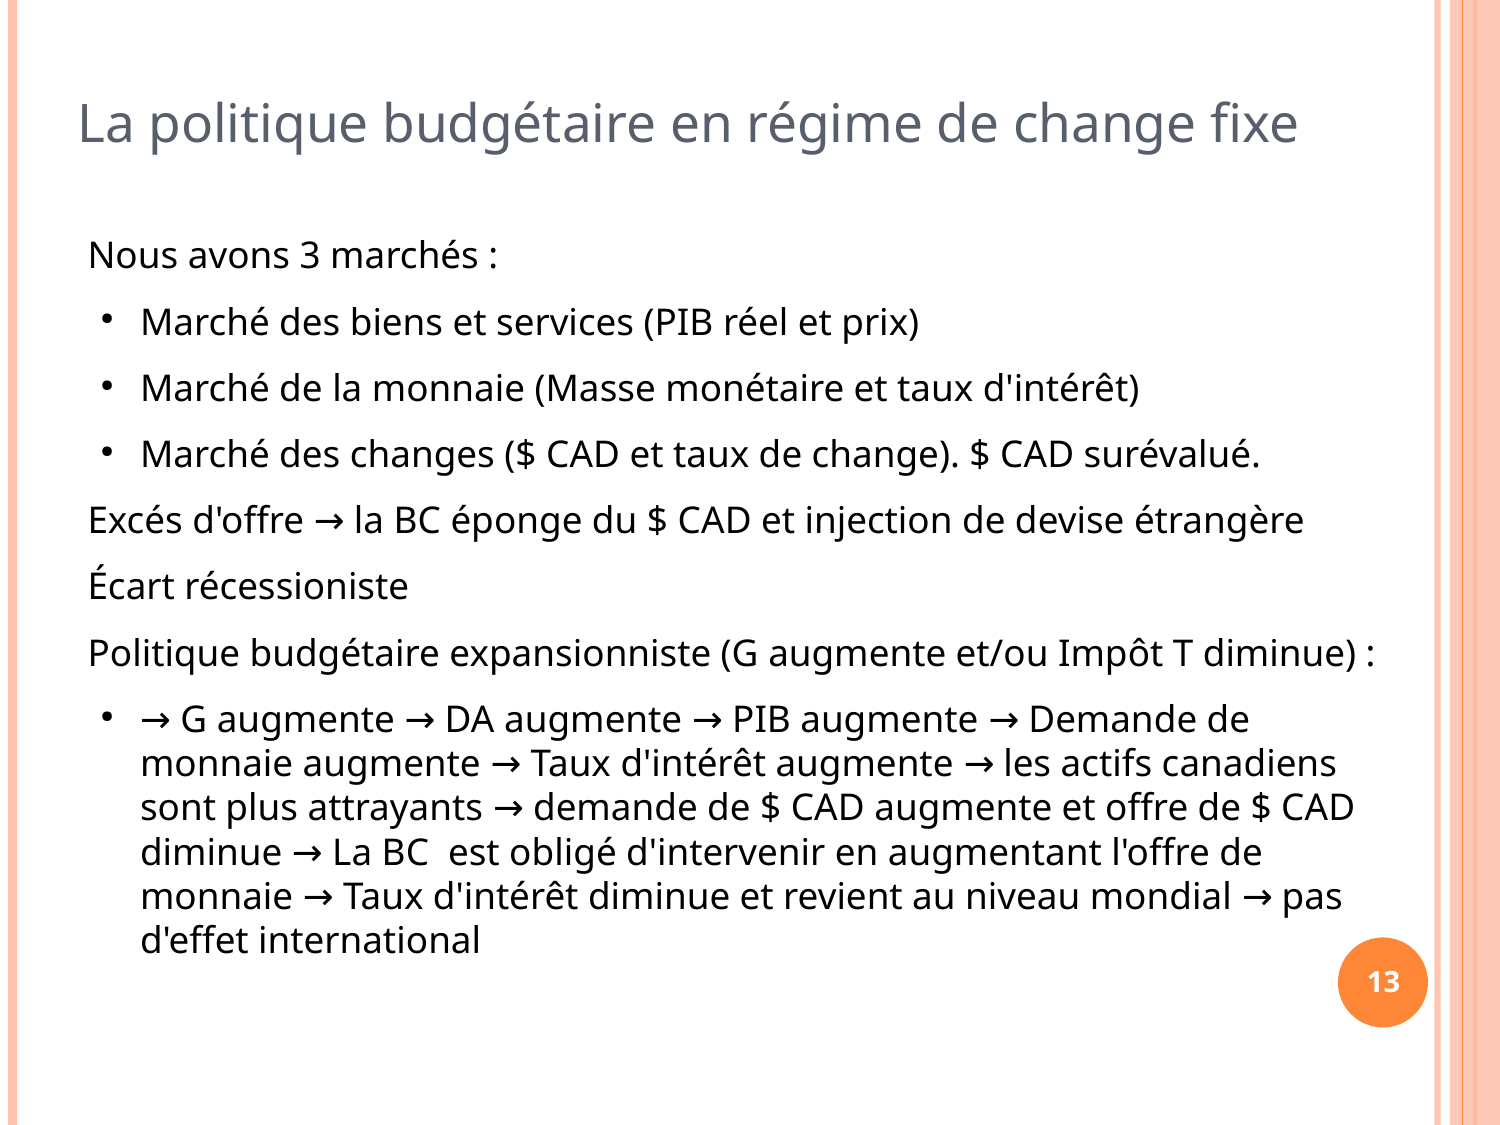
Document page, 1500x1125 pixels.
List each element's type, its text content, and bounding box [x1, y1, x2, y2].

list Nous avons 3 marchés : Marché des biens et services (PIB réel et prix) Marché de la monnaie (Masse monétaire et taux d'intérêt) Marché des changes ($ CAD et taux de change). $ CAD surévalué. Excés d'offre → la BC éponge du $ CAD et injection de devise étrangère Écart récessioniste Politique budgétaire expansionniste (G augmente et/ou Impôt T diminue) : → G augmente → DA augmente → PIB augmente → Demande de monnaie augmente → Taux d'intérêt augmente → les actifs canadiens sont plus attrayants → demande de $ CAD augmente et offre de $ CAD diminue → La BC est obligé d'intervenir en augmentant l'offre de monnaie → Taux d'intérêt diminue et revient au niveau mondial → pas d'effet international [87, 231, 1400, 1000]
slide_number <numéro> [1333, 940, 1434, 1027]
title La politique budgétaire en régime de change fixe [62, 37, 1450, 161]
